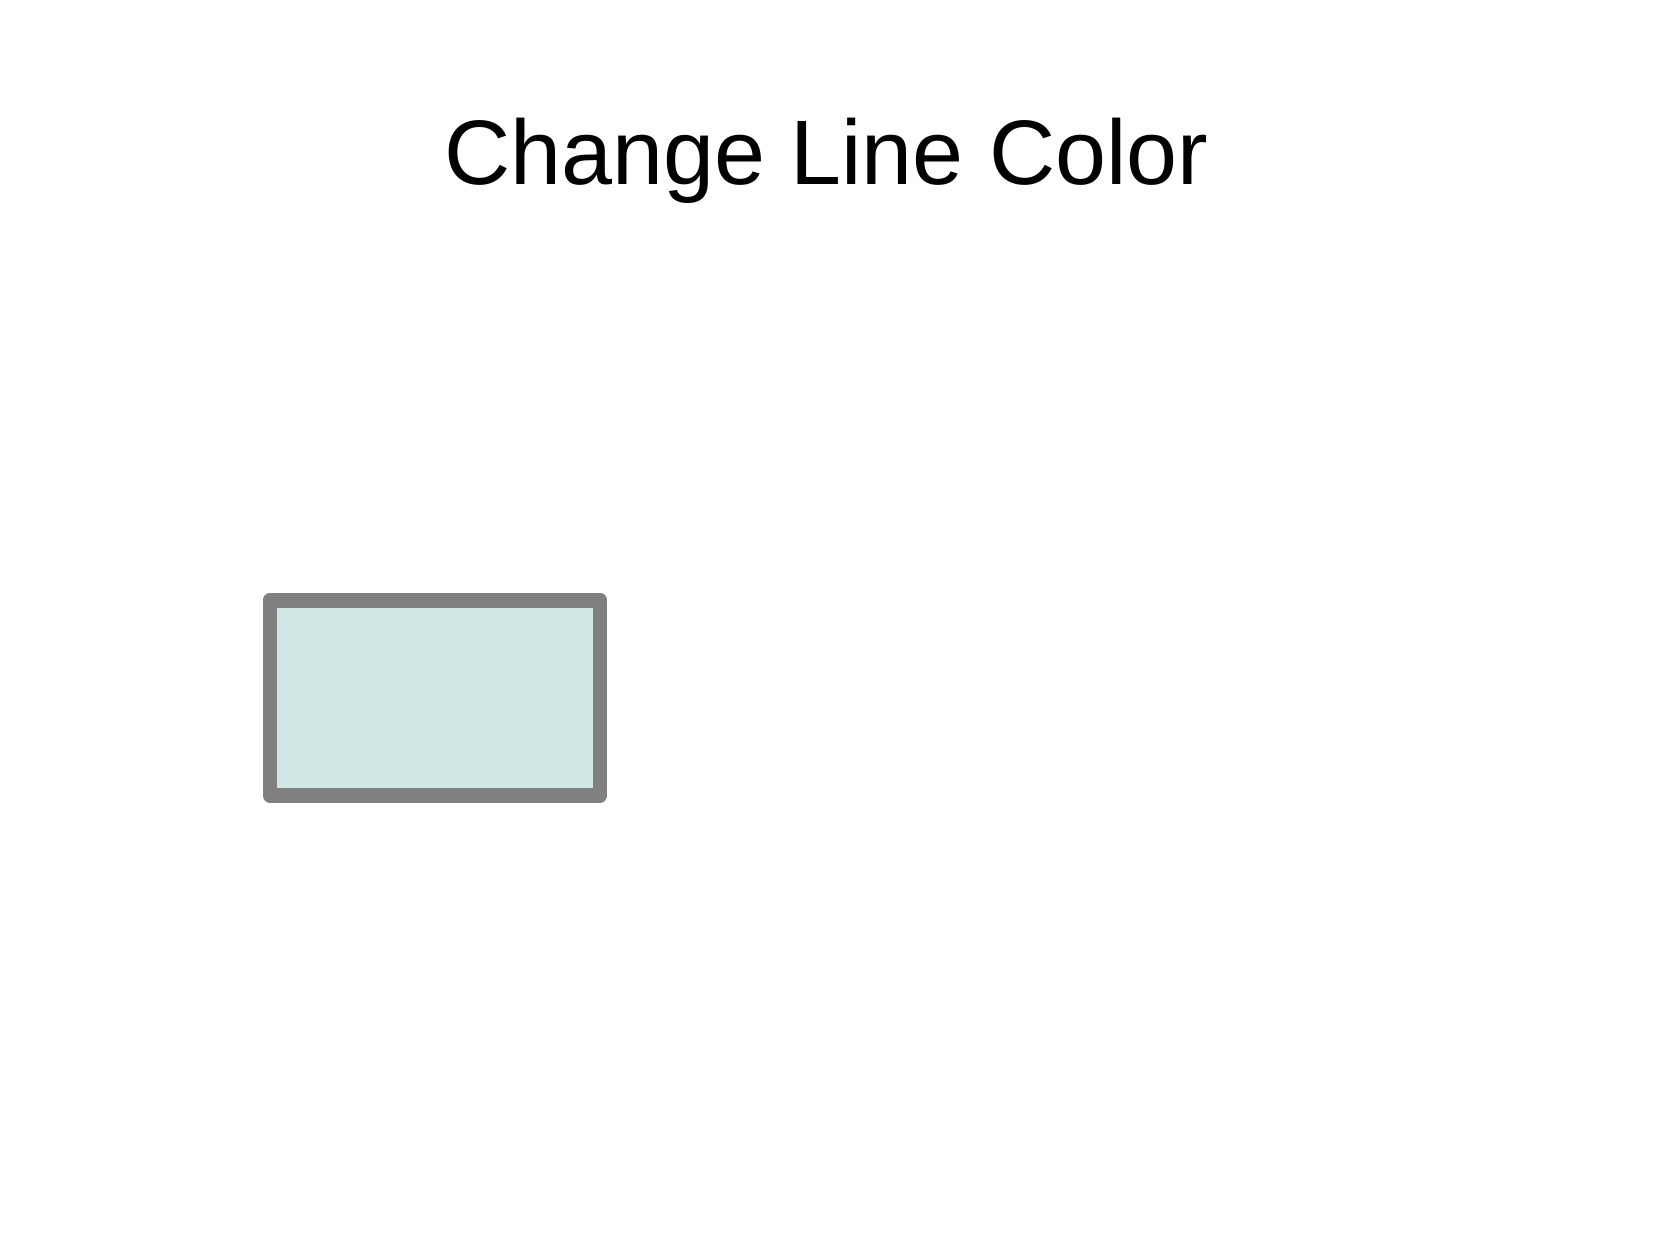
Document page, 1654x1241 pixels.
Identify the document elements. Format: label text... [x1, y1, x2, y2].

title Change Line Color [82, 49, 1571, 257]
text_box [270, 600, 601, 796]
